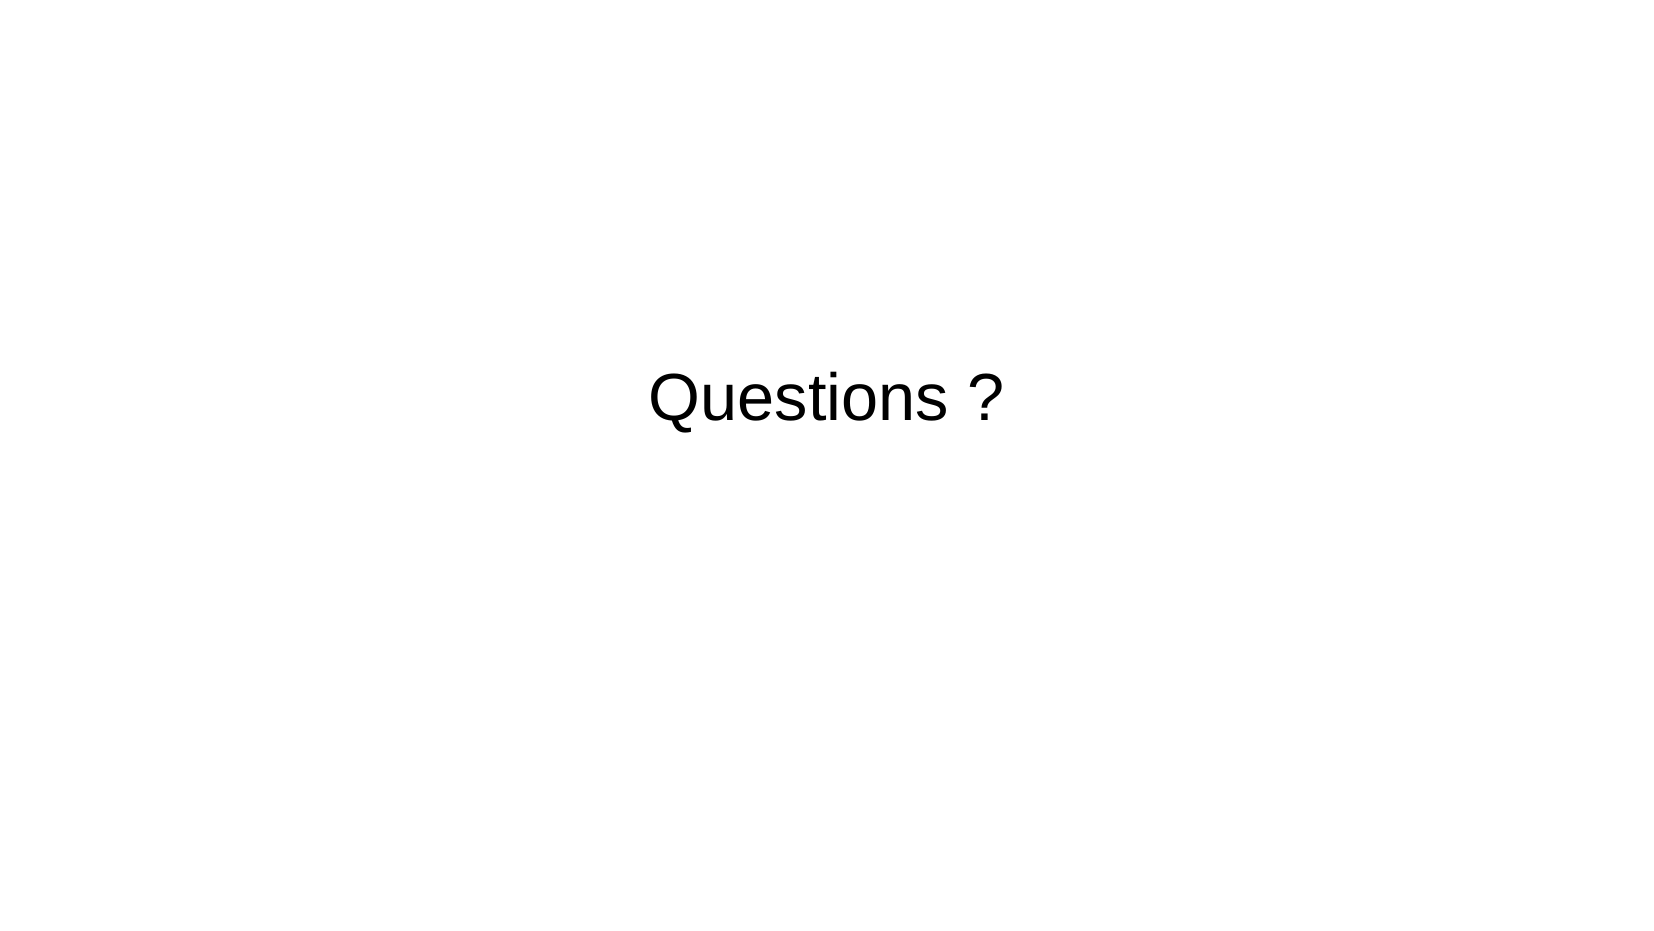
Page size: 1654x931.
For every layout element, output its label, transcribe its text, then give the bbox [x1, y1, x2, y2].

subtitle Questions ? [82, 37, 1571, 757]
